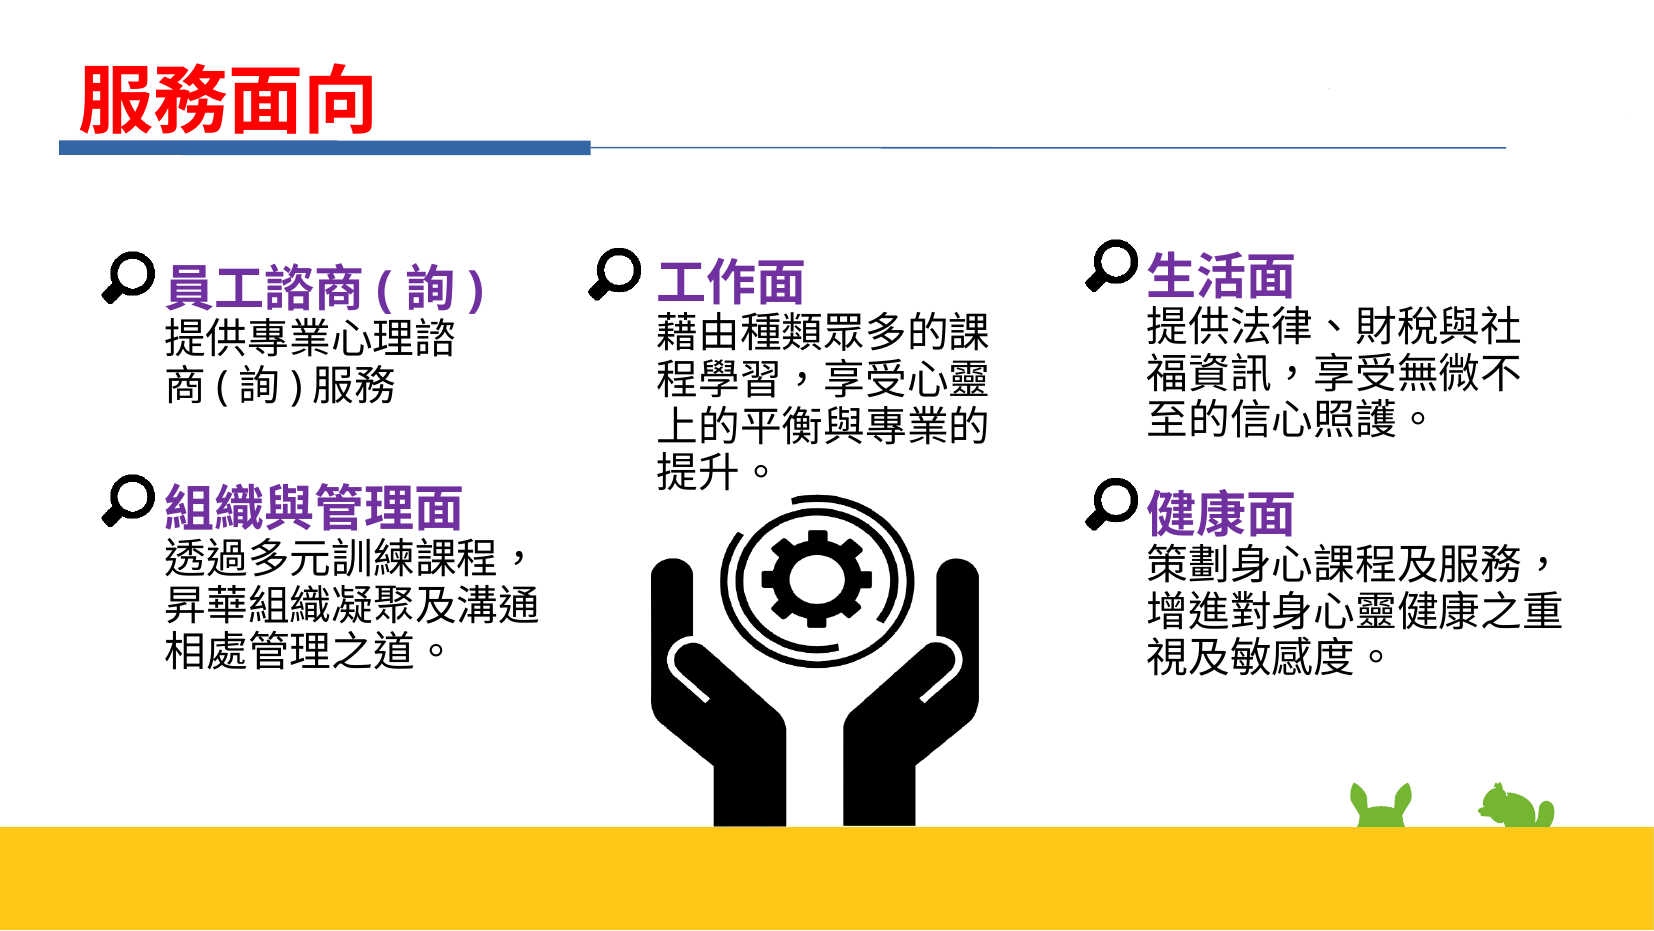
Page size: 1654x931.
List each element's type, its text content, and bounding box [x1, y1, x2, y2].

text_box 健康面 策劃身心課程及服務，增進對身心靈健康之重視及敏感度。 [1132, 445, 1583, 689]
picture [85, 234, 149, 321]
text_box 服務面向 [64, 53, 626, 134]
text_box 生活面 提供法律、財稅與社福資訊，享受無微不至的信心照護。 [1132, 207, 1551, 445]
text_box 員工諮商(詢) 提供專業心理諮商(詢)服務 [149, 219, 509, 417]
picture [85, 457, 150, 543]
text_box [0, 827, 1654, 930]
picture [539, 416, 1132, 827]
text_box 組織與管理面 透過多元訓練課程，昇華組織凝聚及溝通相處管理之道。 [150, 439, 555, 683]
picture [1069, 222, 1132, 308]
text_box 工作面 藉由種類眾多的課程學習，享受心靈上的平衡與專業的提升。 [642, 213, 1031, 504]
picture [572, 230, 642, 317]
